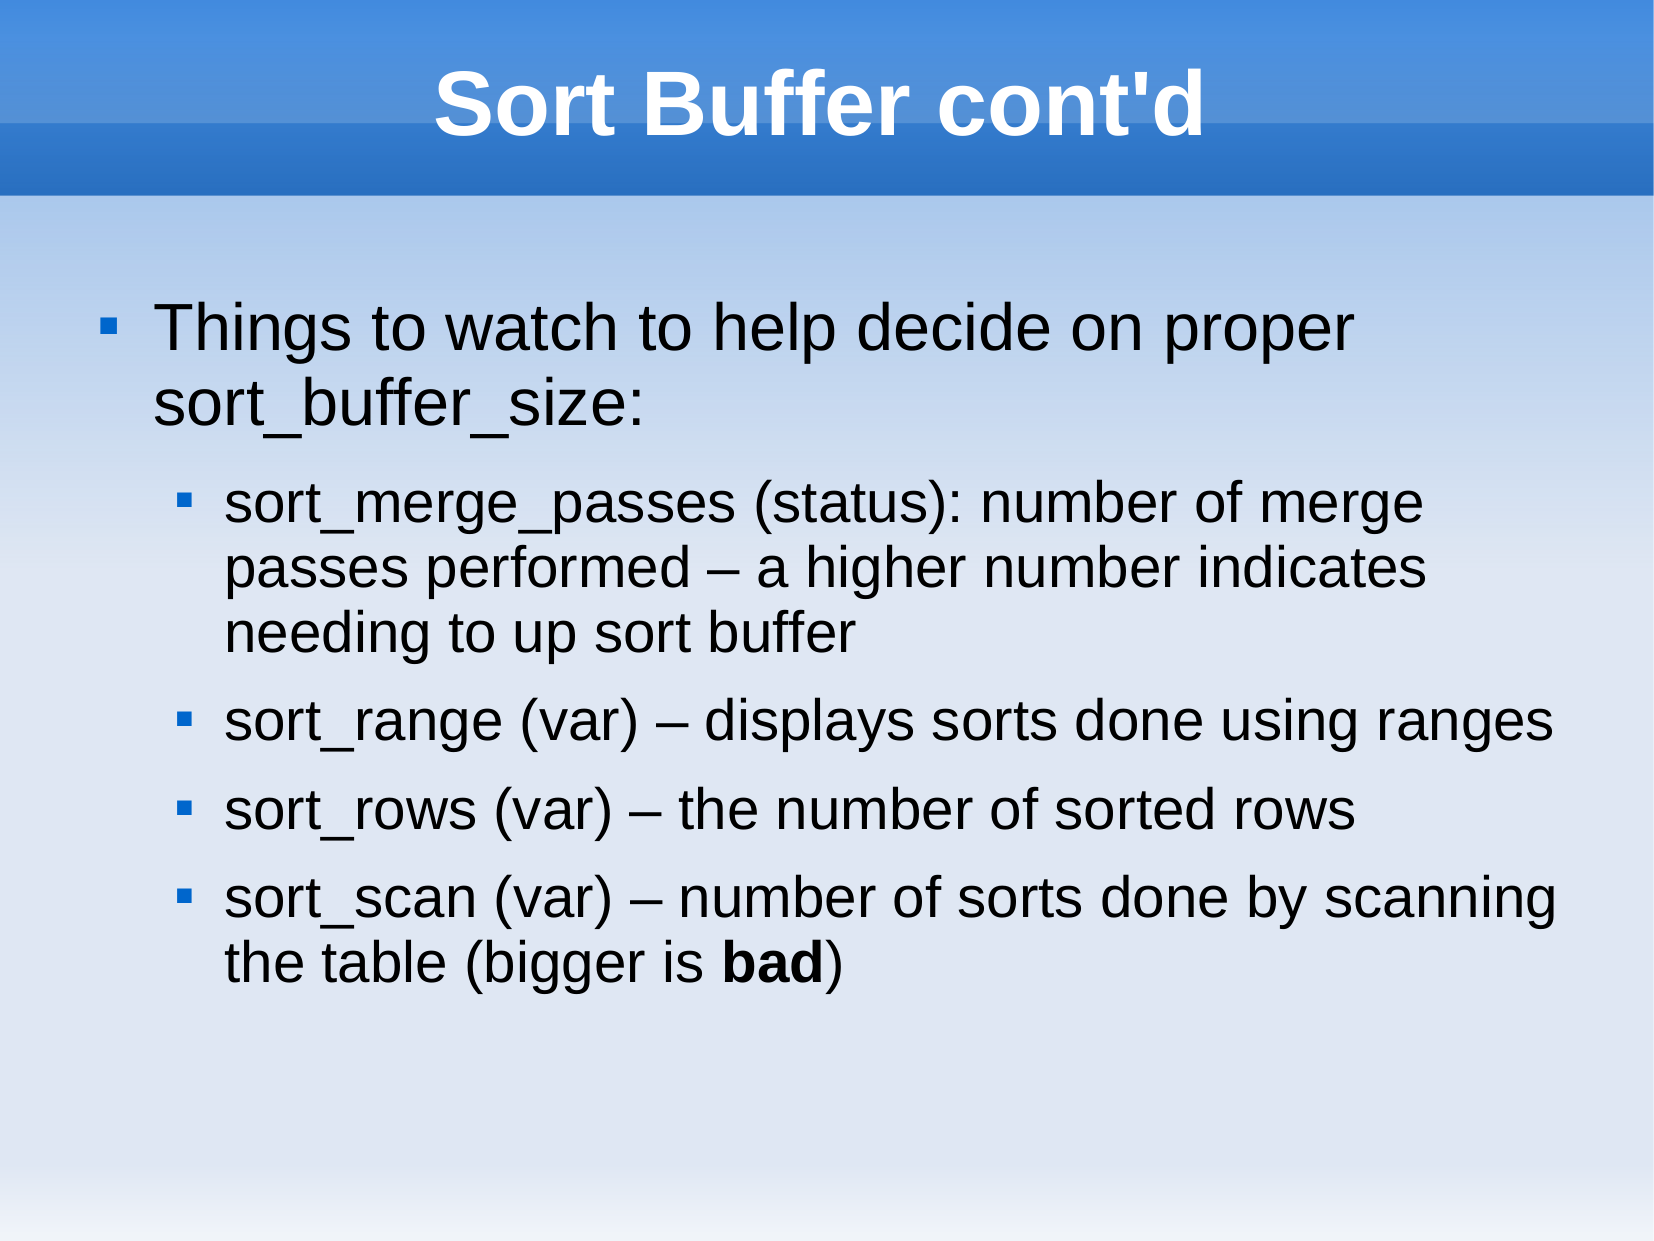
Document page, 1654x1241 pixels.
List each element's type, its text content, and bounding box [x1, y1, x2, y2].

title Sort Buffer cont'd [76, 0, 1565, 208]
list Things to watch to help decide on proper sort_buffer_size: sort_merge_passes (status): number of merge passes performed – a higher number indicates needing to up sort buffer sort_range (var) – displays sorts done using ranges sort_rows (var) – the number of sorted rows sort_scan (var) – number of sorts done by scanning the table (bigger is bad) [82, 290, 1571, 1109]
picture [0, 0, 1654, 1241]
